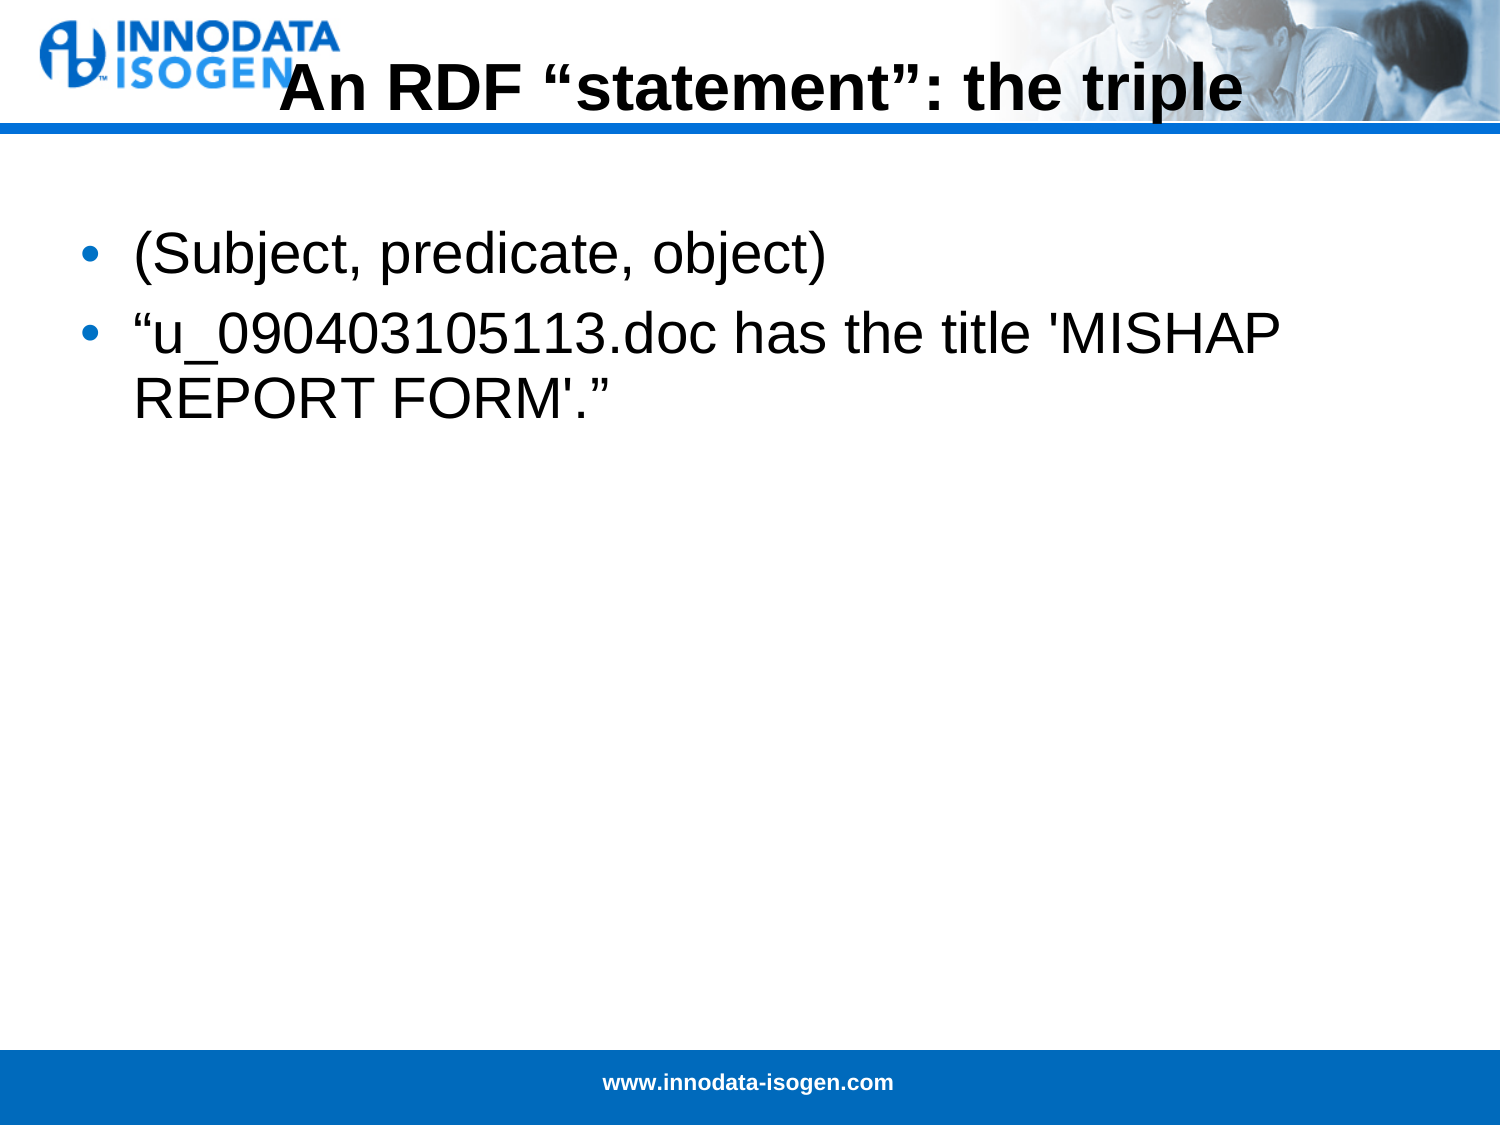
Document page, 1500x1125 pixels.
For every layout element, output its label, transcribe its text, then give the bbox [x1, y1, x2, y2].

picture [0, 0, 1500, 121]
picture [0, 123, 75, 134]
list (Subject, predicate, object) “u_090403105113.doc has the title 'MISHAP REPORT FORM'.” [62, 220, 1438, 1003]
picture [1451, 123, 1500, 134]
title An RDF “statement”: the triple [75, 24, 1451, 150]
